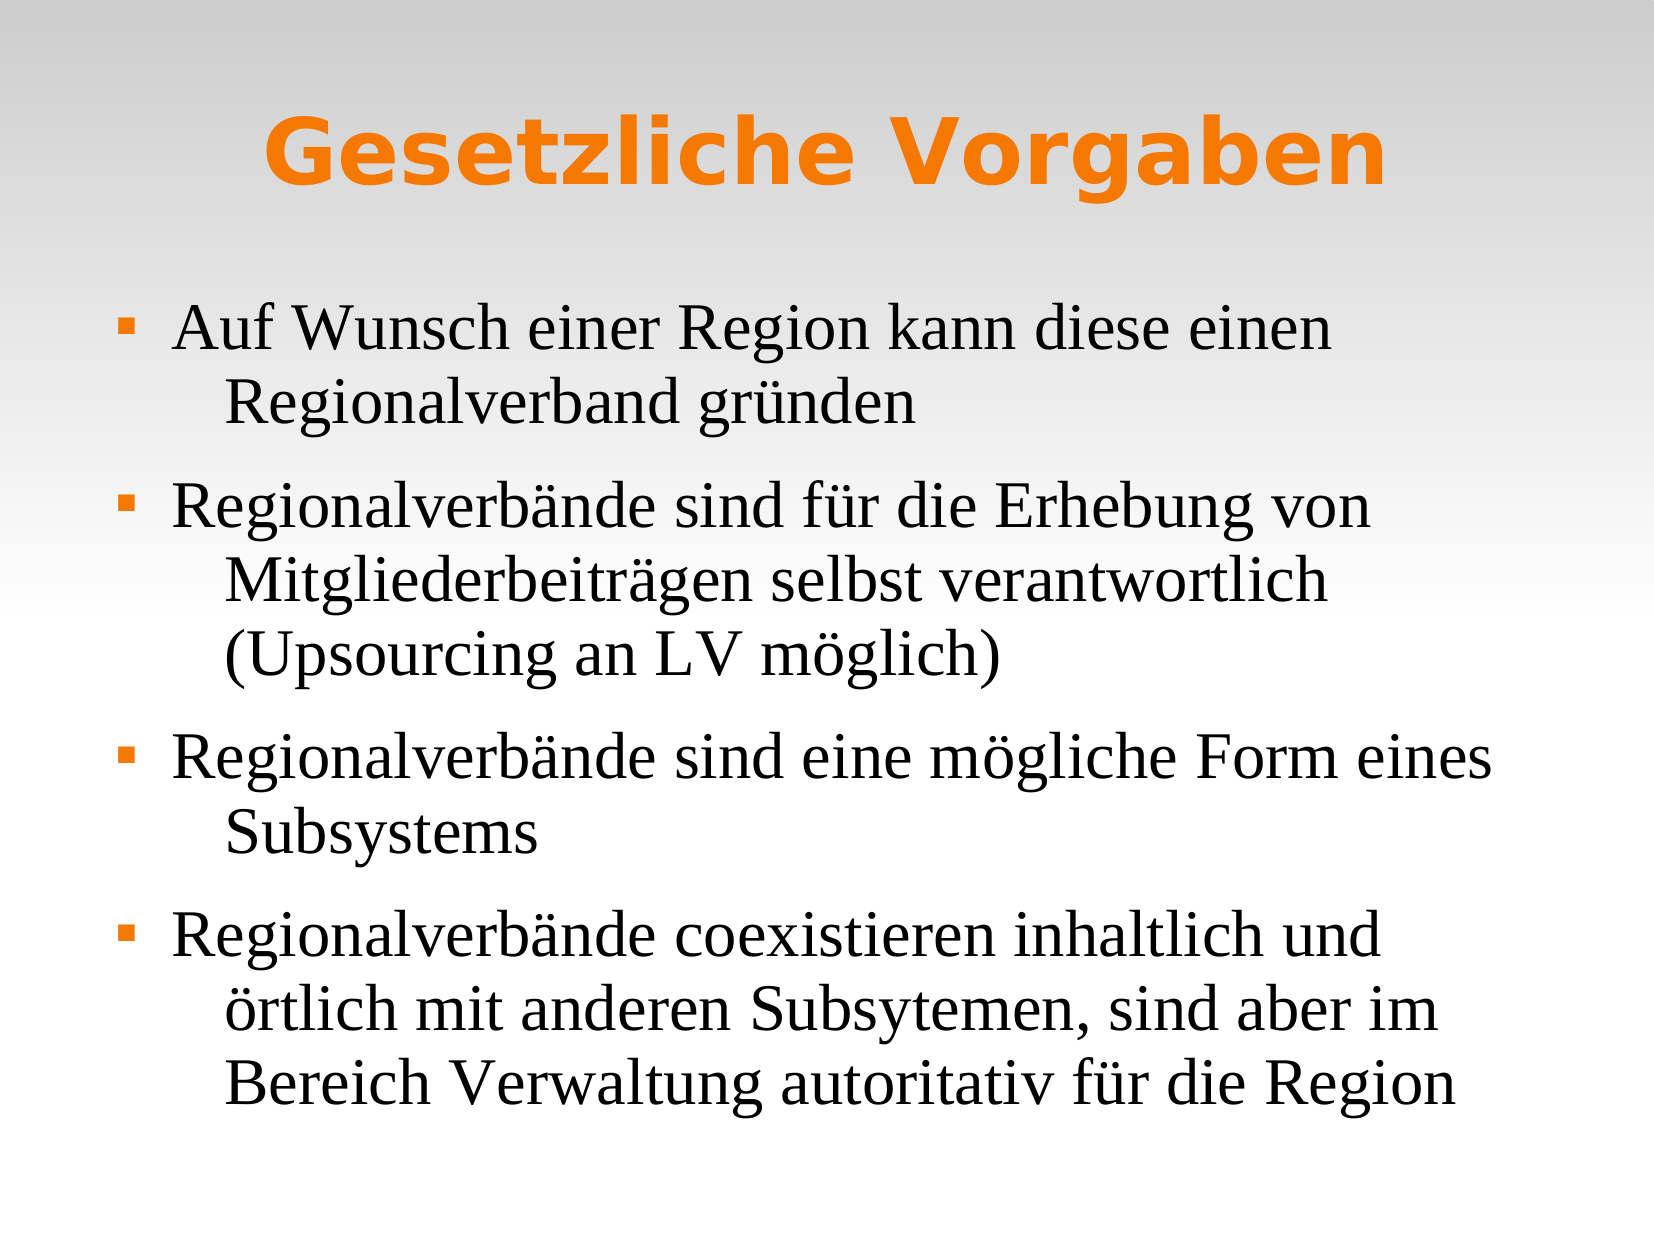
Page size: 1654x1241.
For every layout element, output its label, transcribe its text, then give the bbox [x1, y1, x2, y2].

title Gesetzliche Vorgaben [82, 56, 1571, 250]
list Auf Wunsch einer Region kann diese einen Regionalverband gründen Regionalverbände sind für die Erhebung von Mitgliederbeiträgen selbst verantwortlich (Upsourcing an LV möglich) Regionalverbände sind eine mögliche Form eines Subsystems Regionalverbände coexistieren inhaltlich und örtlich mit anderen Subsytemen, sind aber im Bereich Verwaltung autoritativ für die Region [82, 290, 1571, 1187]
